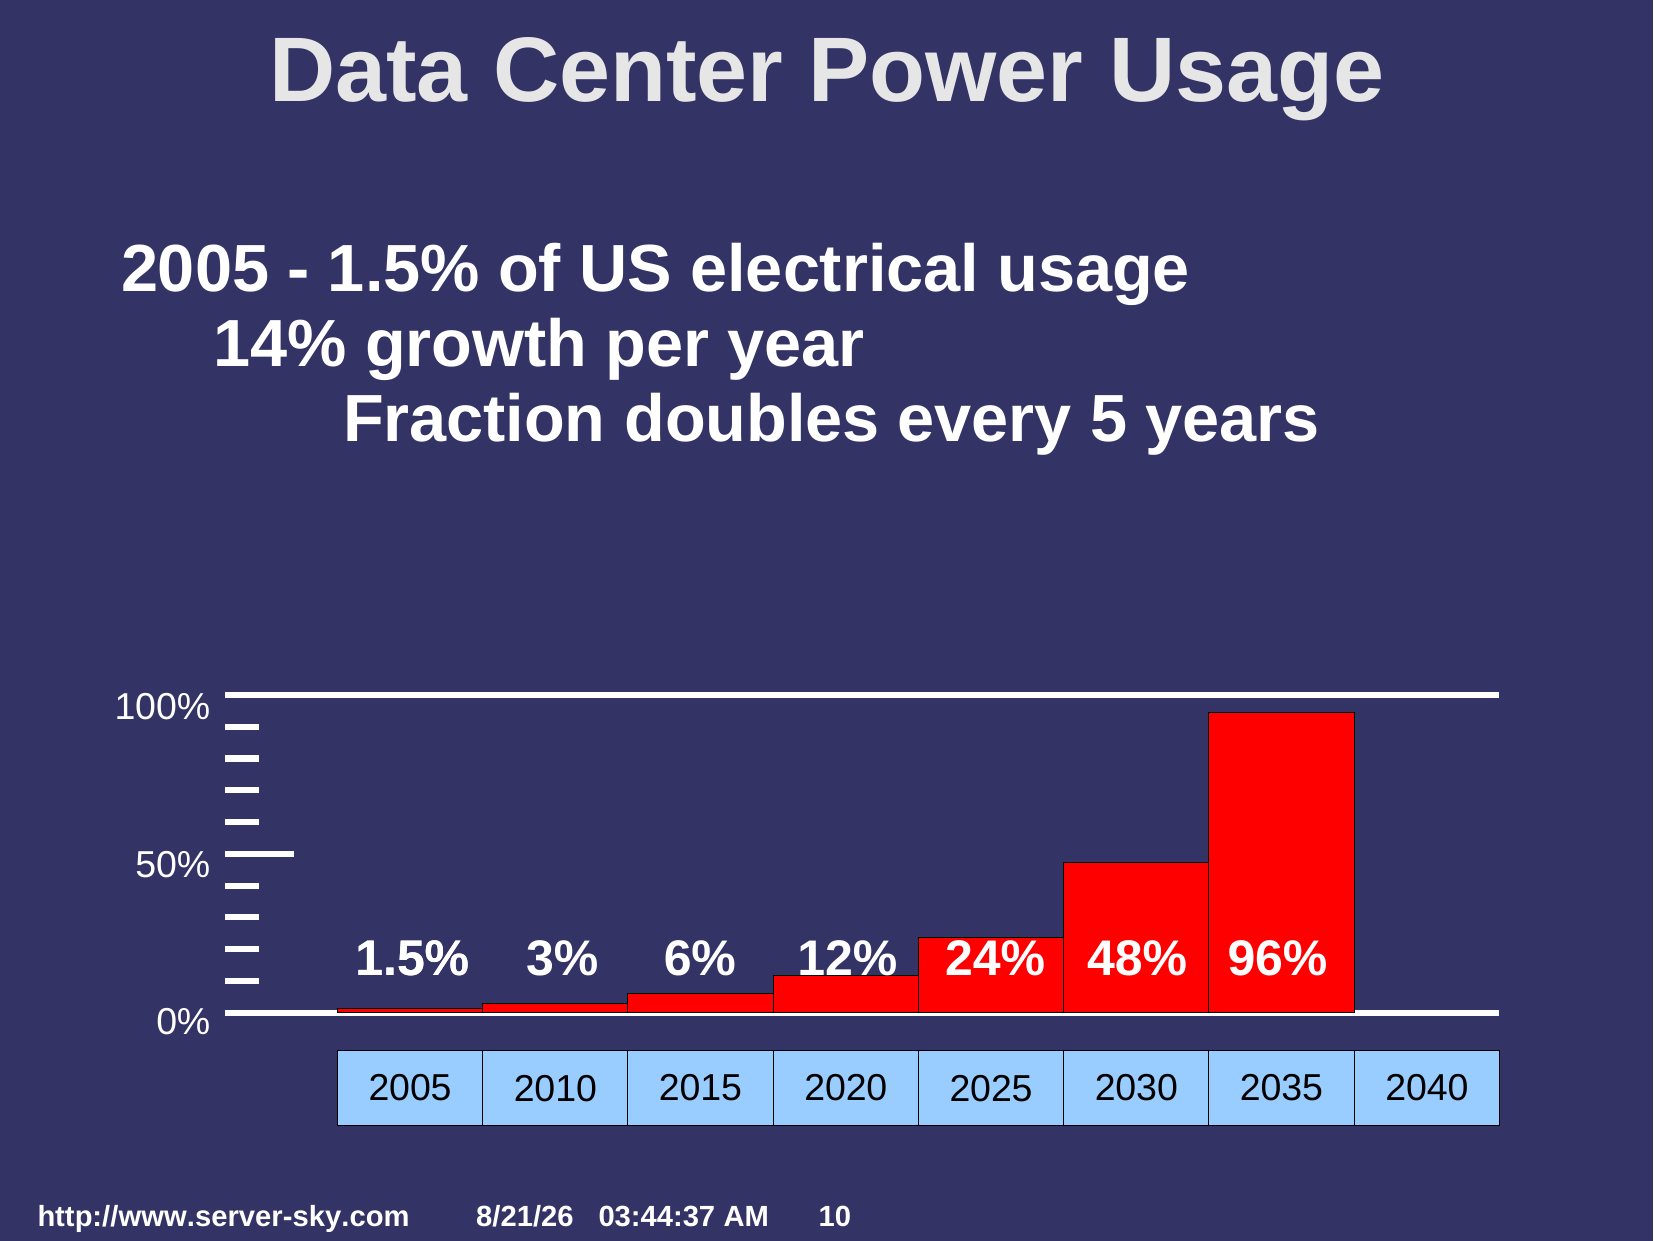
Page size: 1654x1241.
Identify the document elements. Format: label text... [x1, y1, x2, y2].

text_box 2015 [628, 1050, 773, 1126]
text_box 1.5% [337, 922, 488, 1013]
text_box 96% [1210, 922, 1350, 1013]
text_box 2035 [1208, 1050, 1354, 1126]
text_box 2025 [918, 1050, 1064, 1126]
text_box [1063, 712, 1355, 1013]
text_box 2040 [1354, 1050, 1500, 1126]
text_box 2005 [337, 1050, 482, 1126]
text_box 12% [775, 922, 920, 1013]
text_box 100% 50% 0% [74, 562, 225, 1051]
text_box 3% [488, 922, 638, 1013]
text_box 2010 [482, 1050, 628, 1126]
text_box 48% [1065, 922, 1210, 1013]
list 2005 - 1.5% of US electrical usage 14% growth per year Fraction doubles every 5 years [109, 231, 1575, 676]
text_box 24% [923, 922, 1065, 1013]
title Data Center Power Usage [121, 0, 1534, 139]
text_box 2020 [773, 1050, 918, 1126]
text_box 6% [638, 922, 772, 1013]
text_box 2030 [1064, 1050, 1208, 1126]
